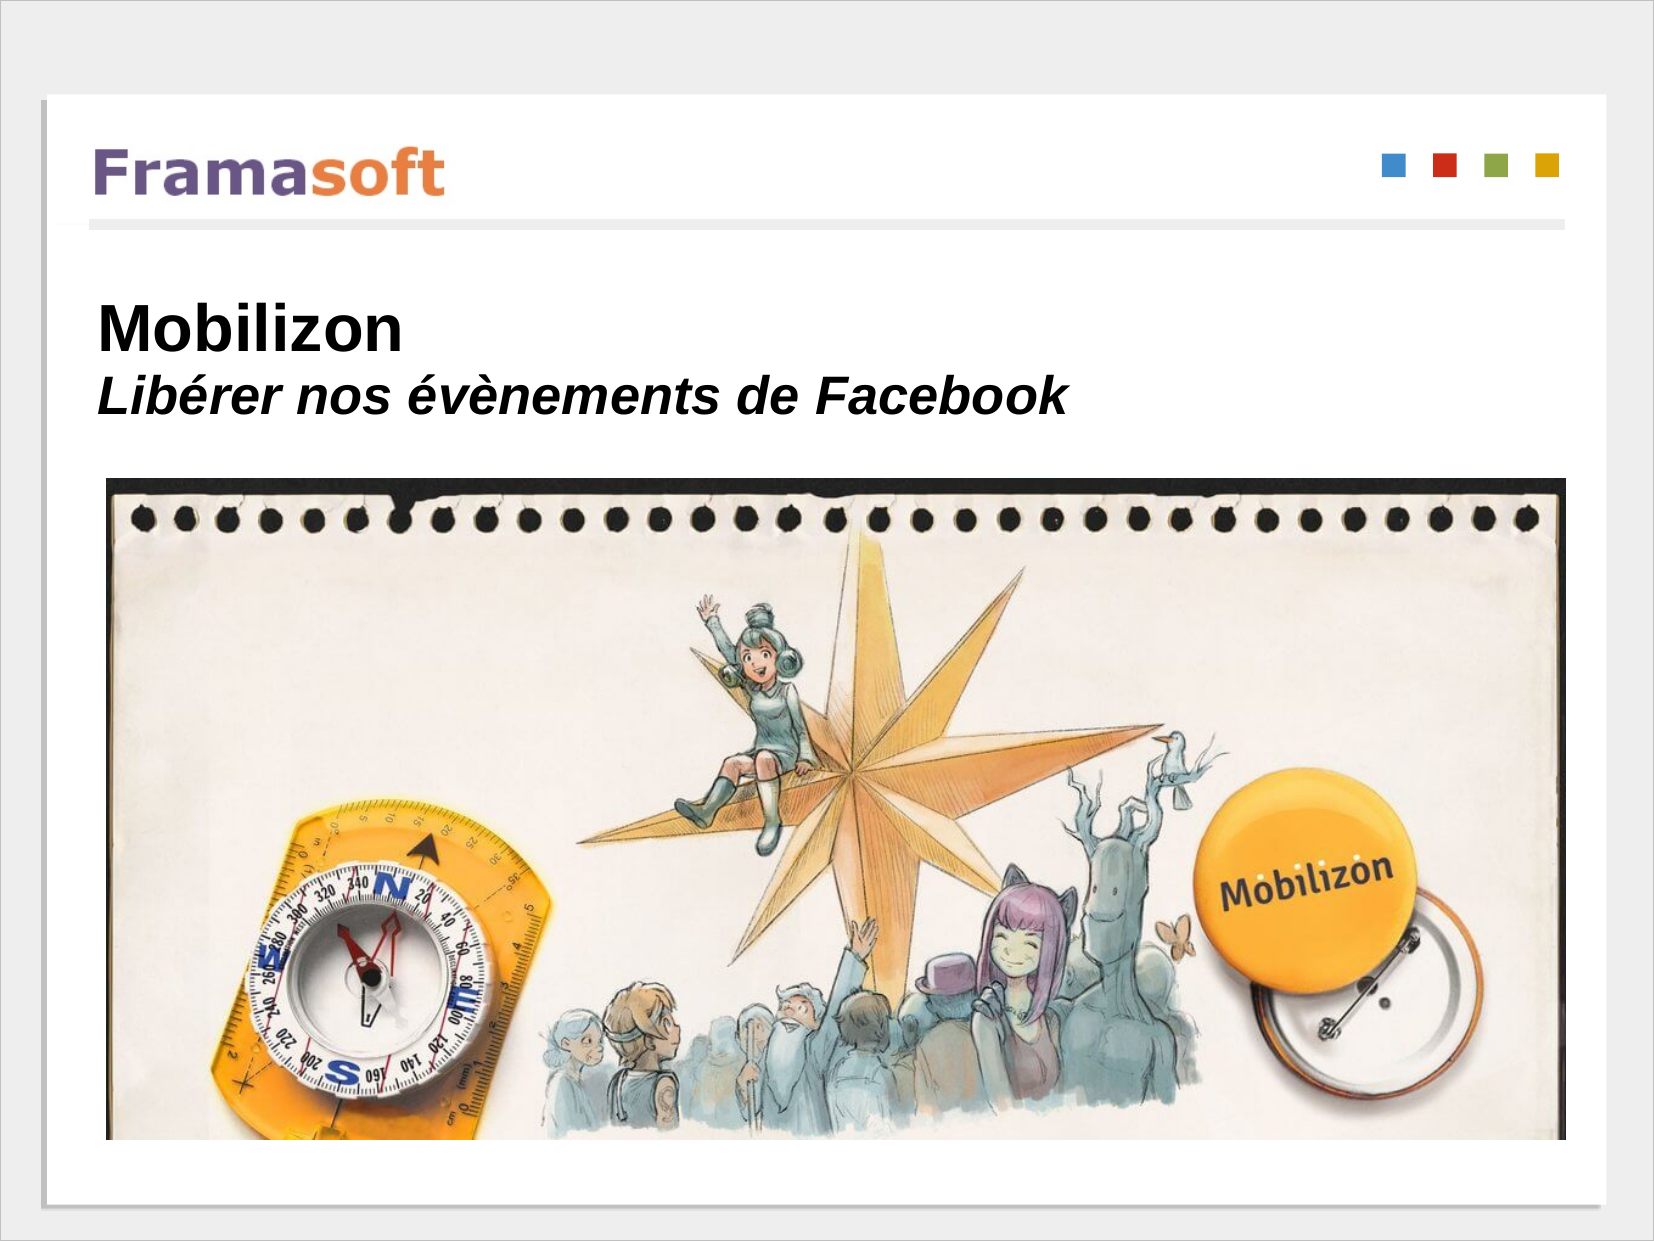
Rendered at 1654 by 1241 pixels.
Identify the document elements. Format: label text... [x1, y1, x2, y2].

picture [106, 478, 1566, 1140]
text_box [0, 0, 1654, 1241]
picture [54, 104, 508, 225]
text_box Mobilizon Libérer nos évènements de Facebook [82, 283, 1560, 434]
